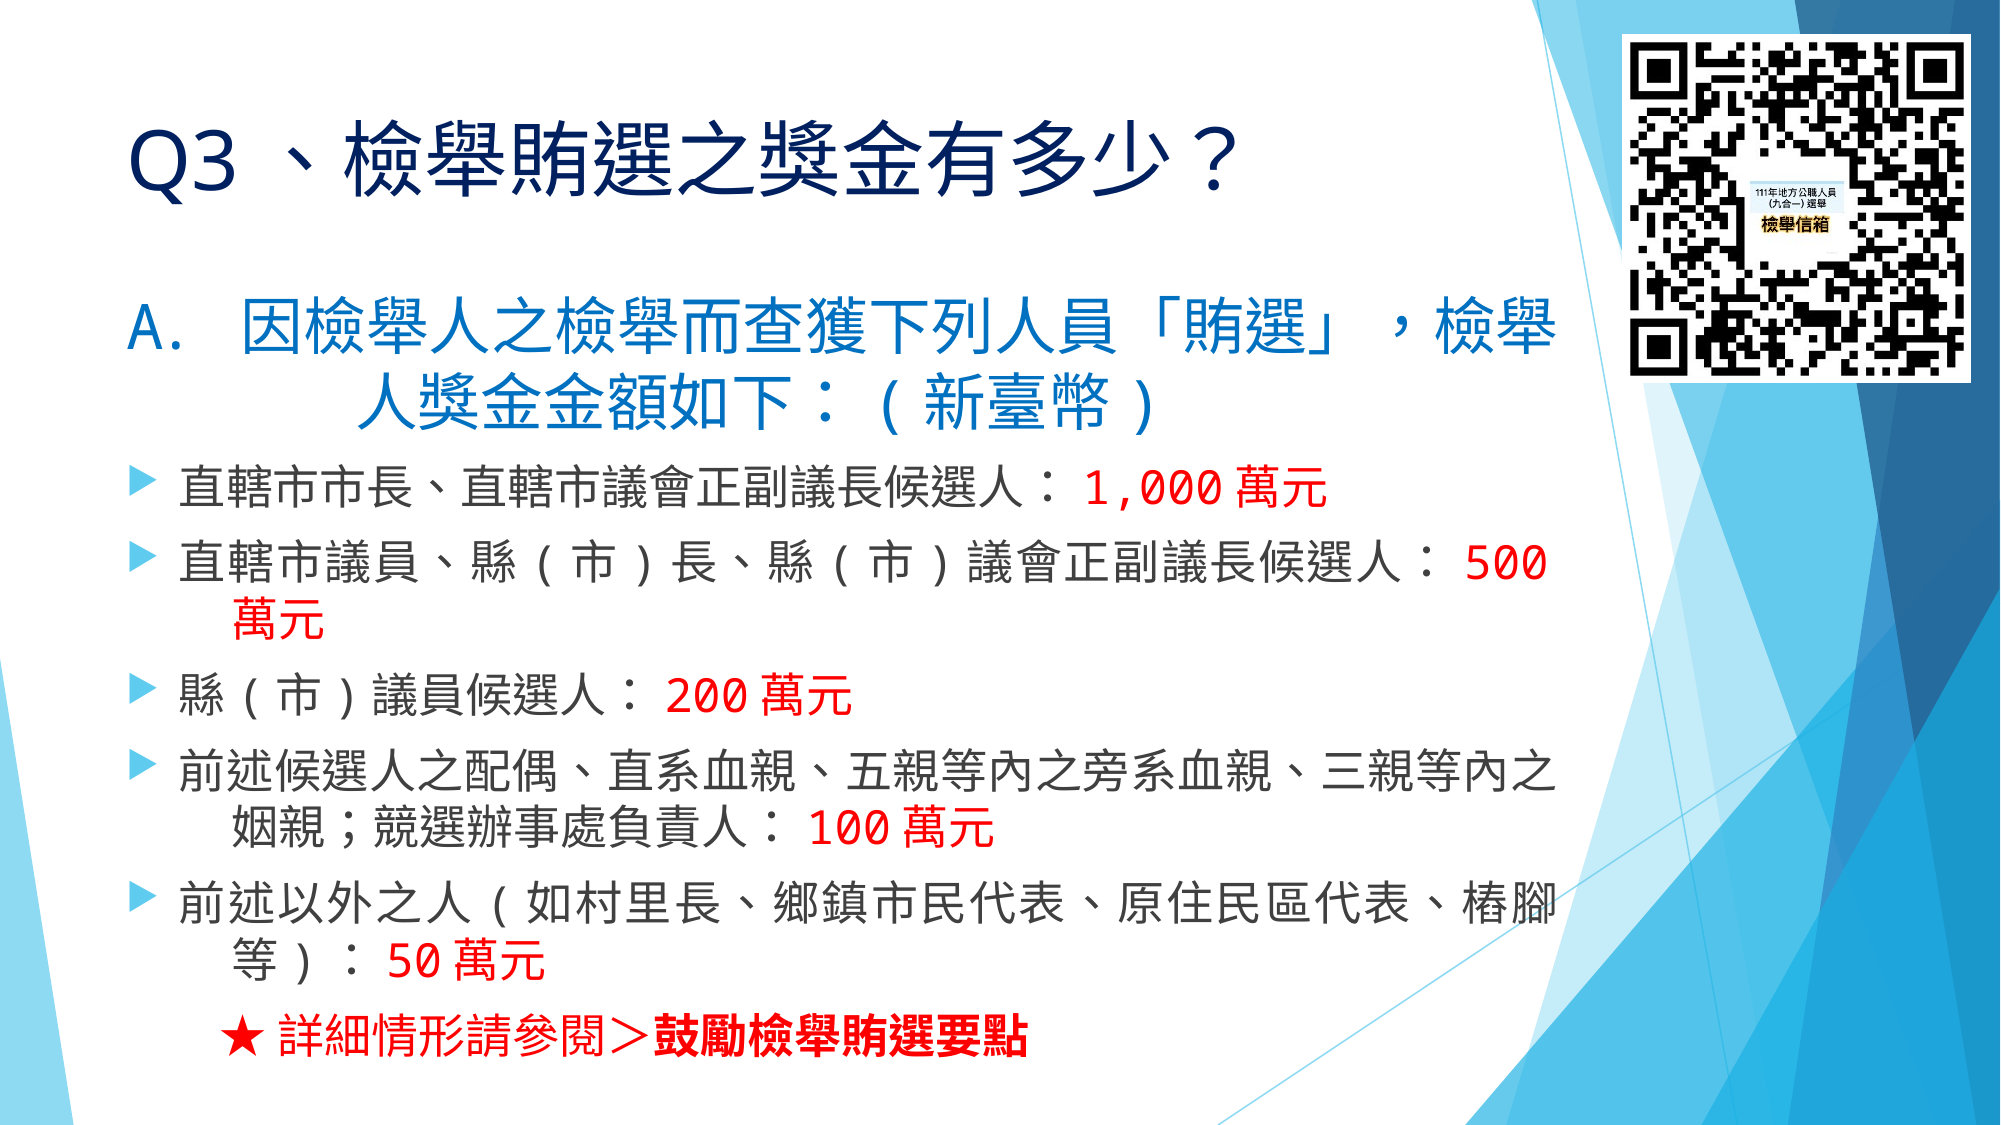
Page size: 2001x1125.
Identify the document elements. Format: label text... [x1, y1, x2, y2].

title Q3、檢舉賄選之獎金有多少？ [111, 99, 1522, 260]
picture [1622, 34, 1971, 383]
list 因檢舉人之檢舉而查獲下列人員「賄選」，檢舉人獎金金額如下：(新臺幣) 直轄市市長、直轄市議會正副議長候選人：1,000萬元 直轄市議員、縣(市)長、縣(市)議會正副議長候選人：500萬元 縣(市)議員候選人：200萬元 前述候選人之配偶、直系血親、五親等內之旁系血親、三親等內之姻親；競選辦事處負責人：100萬元 前述以外之人(如村里長、鄉鎮市民代表、原住民區代表、樁腳等)：50萬元 ★詳細情形請參閱＞鼓勵檢舉賄選要點 [111, 279, 1575, 1083]
